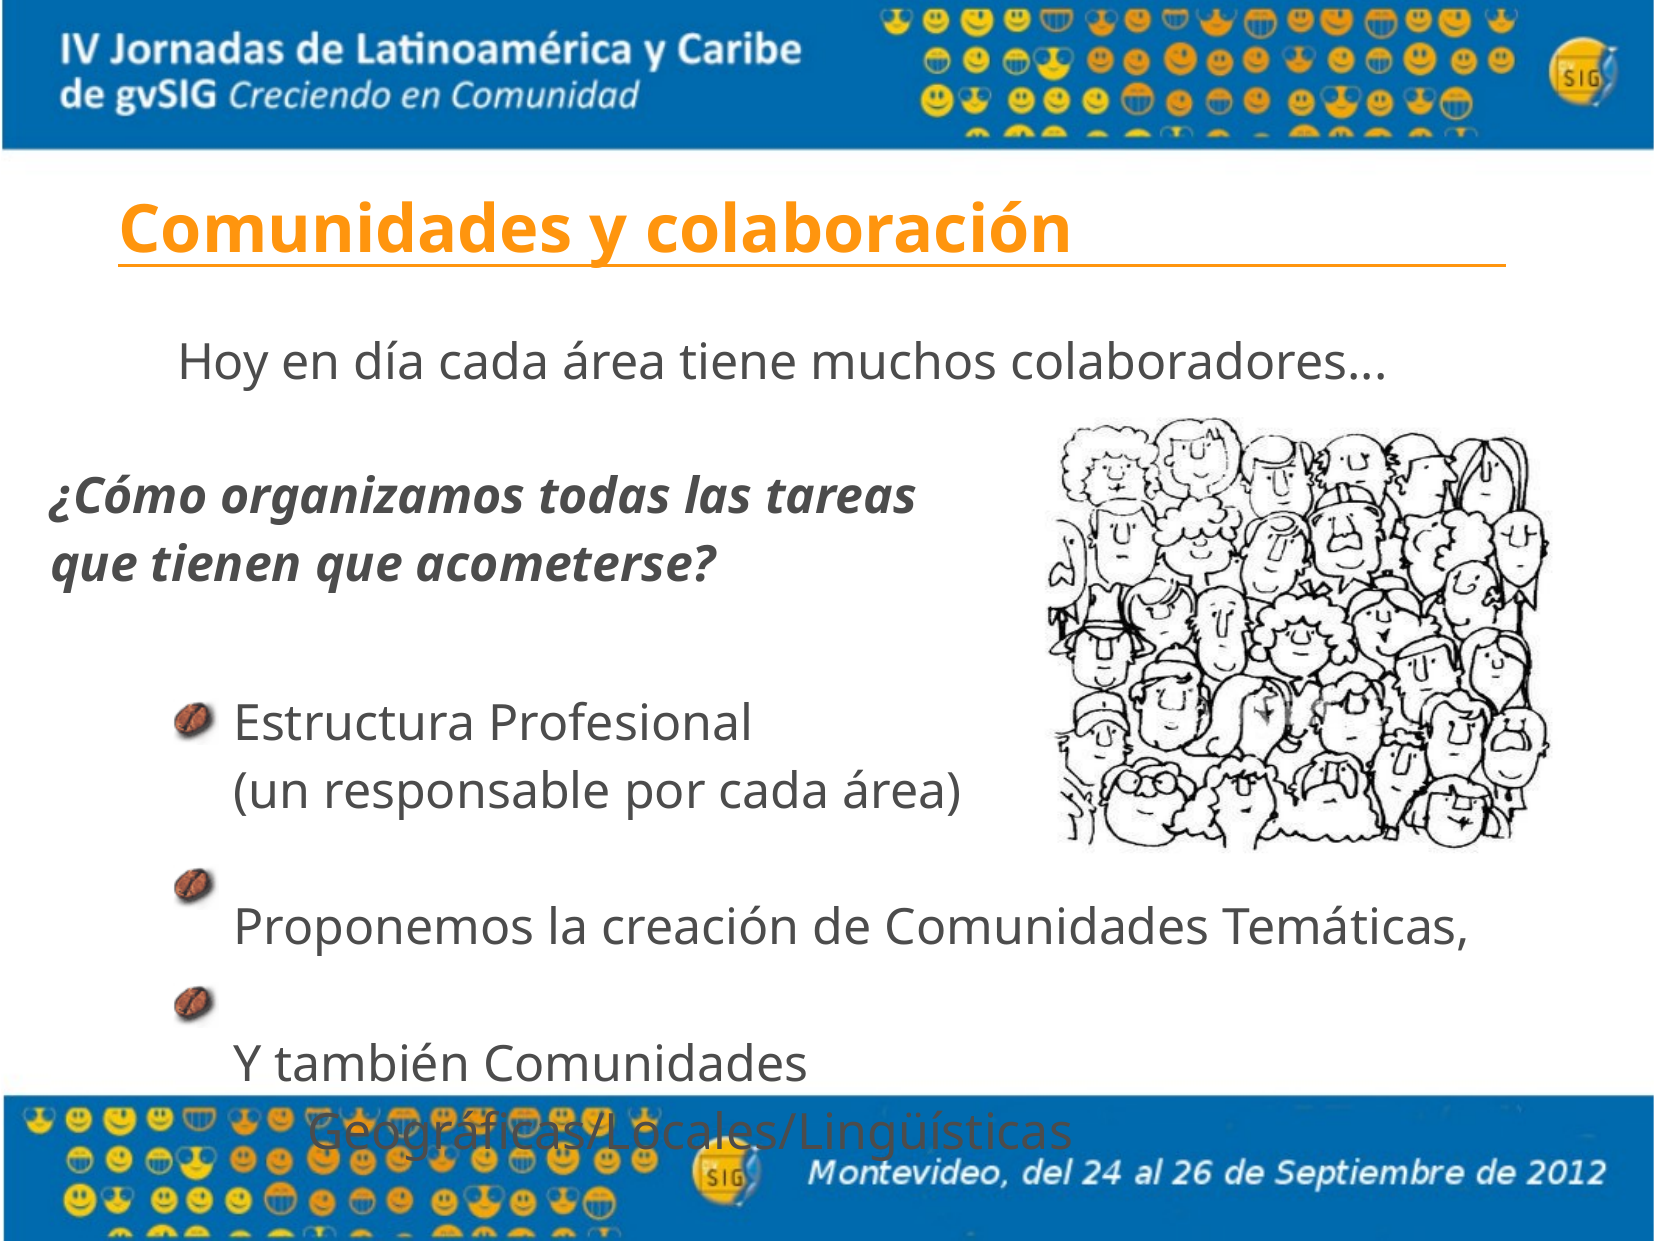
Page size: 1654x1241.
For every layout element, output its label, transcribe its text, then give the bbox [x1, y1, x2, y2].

title Hoy en día cada área tiene muchos colaboradores... [177, 305, 1506, 414]
title Comunidades y colaboración [118, 187, 1607, 266]
text_box ¿Cómo organizamos todas las tareas que tienen que acometerse? [35, 452, 1010, 642]
picture [1, 0, 1654, 1241]
text_box Estructura Profesional (un responsable por cada área) Proponemos la creación de Comunidades Temáticas, Y también Comunidades Geográficas/Locales/Lingüísticas [218, 679, 1654, 1102]
